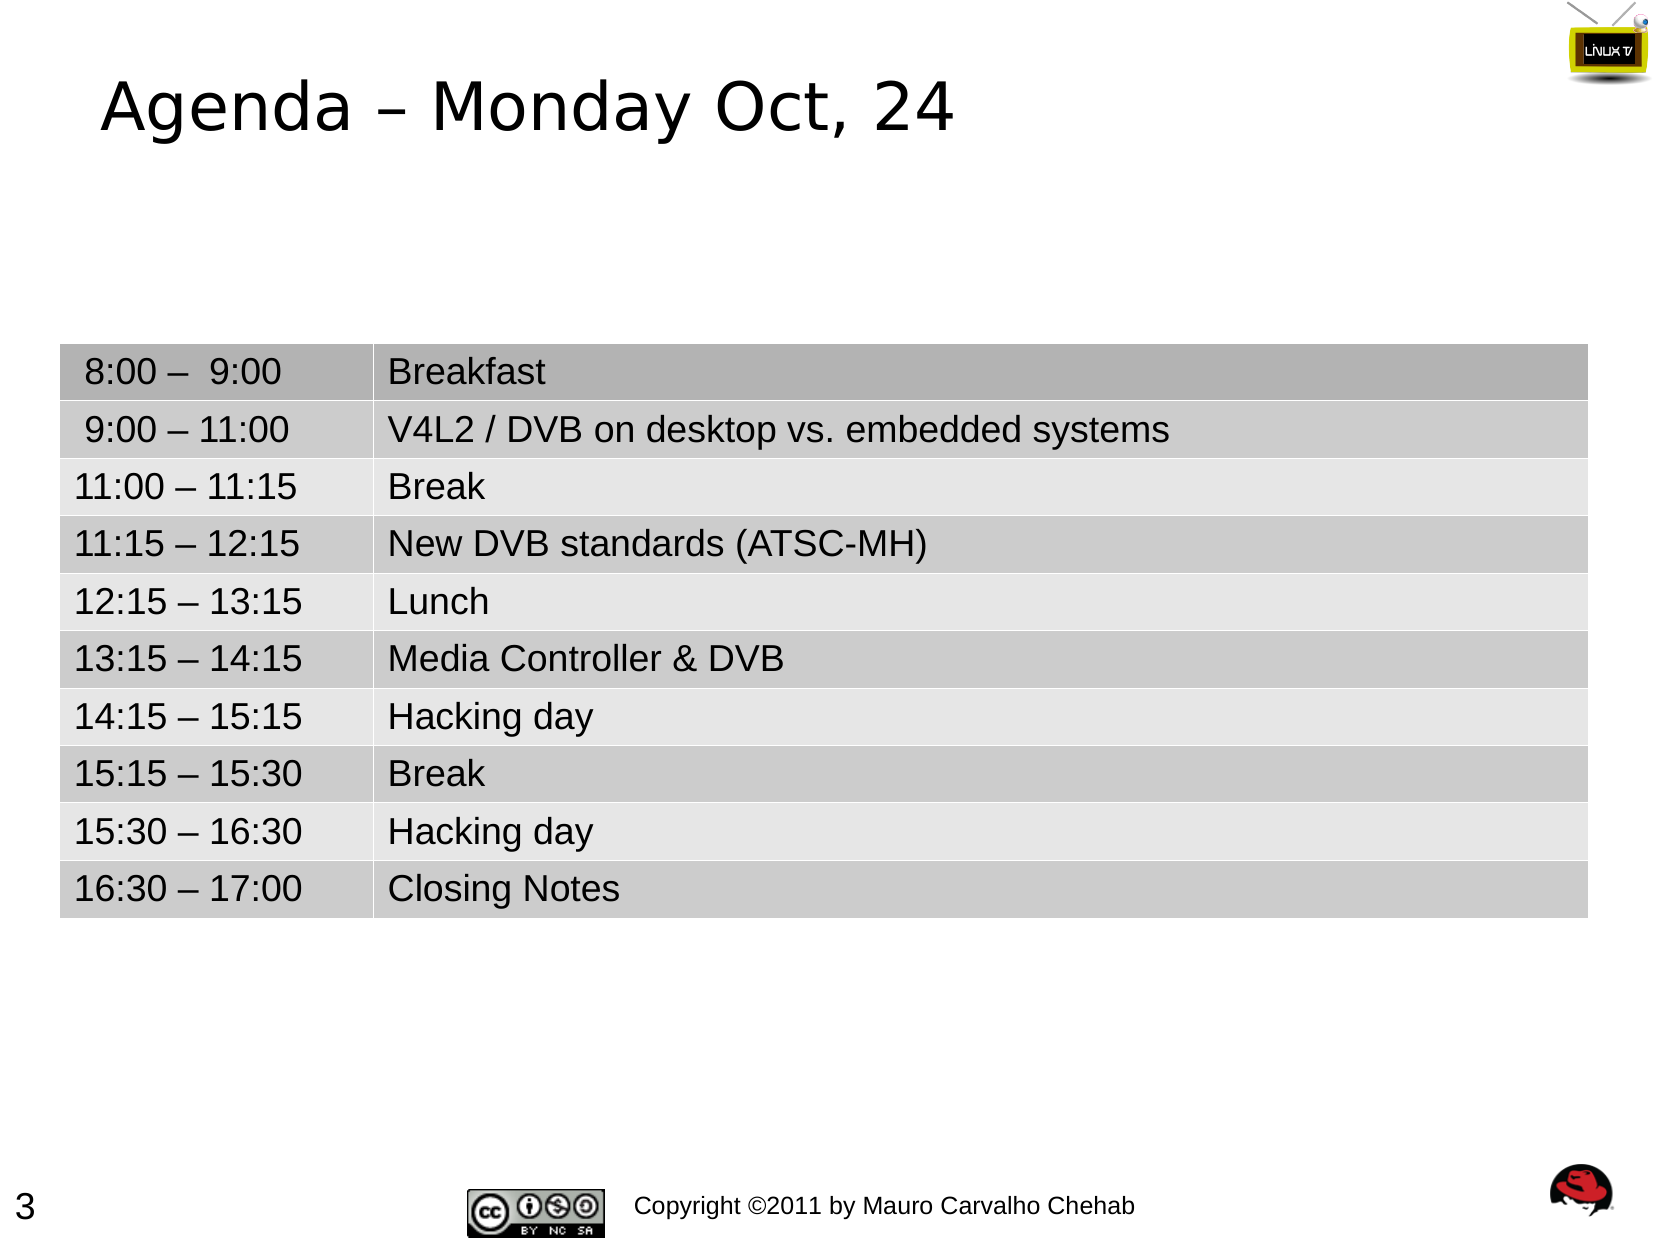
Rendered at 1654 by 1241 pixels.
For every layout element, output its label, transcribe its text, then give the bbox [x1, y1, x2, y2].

table_cell 16:30 – 17:00 [60, 861, 373, 918]
table_cell Hacking day [374, 689, 1588, 745]
table_cell Closing Notes [374, 861, 1588, 918]
title Agenda – Monday Oct, 24 [100, 51, 1506, 163]
table_cell Break [374, 746, 1588, 802]
picture [1549, 1162, 1619, 1224]
table_cell 13:15 – 14:15 [60, 631, 373, 688]
table_cell New DVB standards (ATSC-MH) [374, 516, 1588, 573]
table_header Breakfast [374, 344, 1588, 400]
table_cell Lunch [374, 574, 1588, 630]
table_cell 14:15 – 15:15 [60, 689, 373, 745]
table_cell 11:15 – 12:15 [60, 516, 373, 573]
picture [467, 1189, 605, 1238]
picture [1564, 0, 1654, 89]
table_cell 9:00 – 11:00 [60, 401, 373, 458]
table_cell Break [374, 459, 1588, 515]
table_cell V4L2 / DVB on desktop vs. embedded systems [374, 401, 1588, 458]
table_cell 12:15 – 13:15 [60, 574, 373, 630]
table_cell Hacking day [374, 803, 1588, 860]
table_cell 15:30 – 16:30 [60, 803, 373, 860]
table_cell 15:15 – 15:30 [60, 746, 373, 802]
table_cell 11:00 – 11:15 [60, 459, 373, 515]
table_cell Media Controller & DVB [374, 631, 1588, 688]
table_header 8:00 – 9:00 [60, 344, 373, 400]
